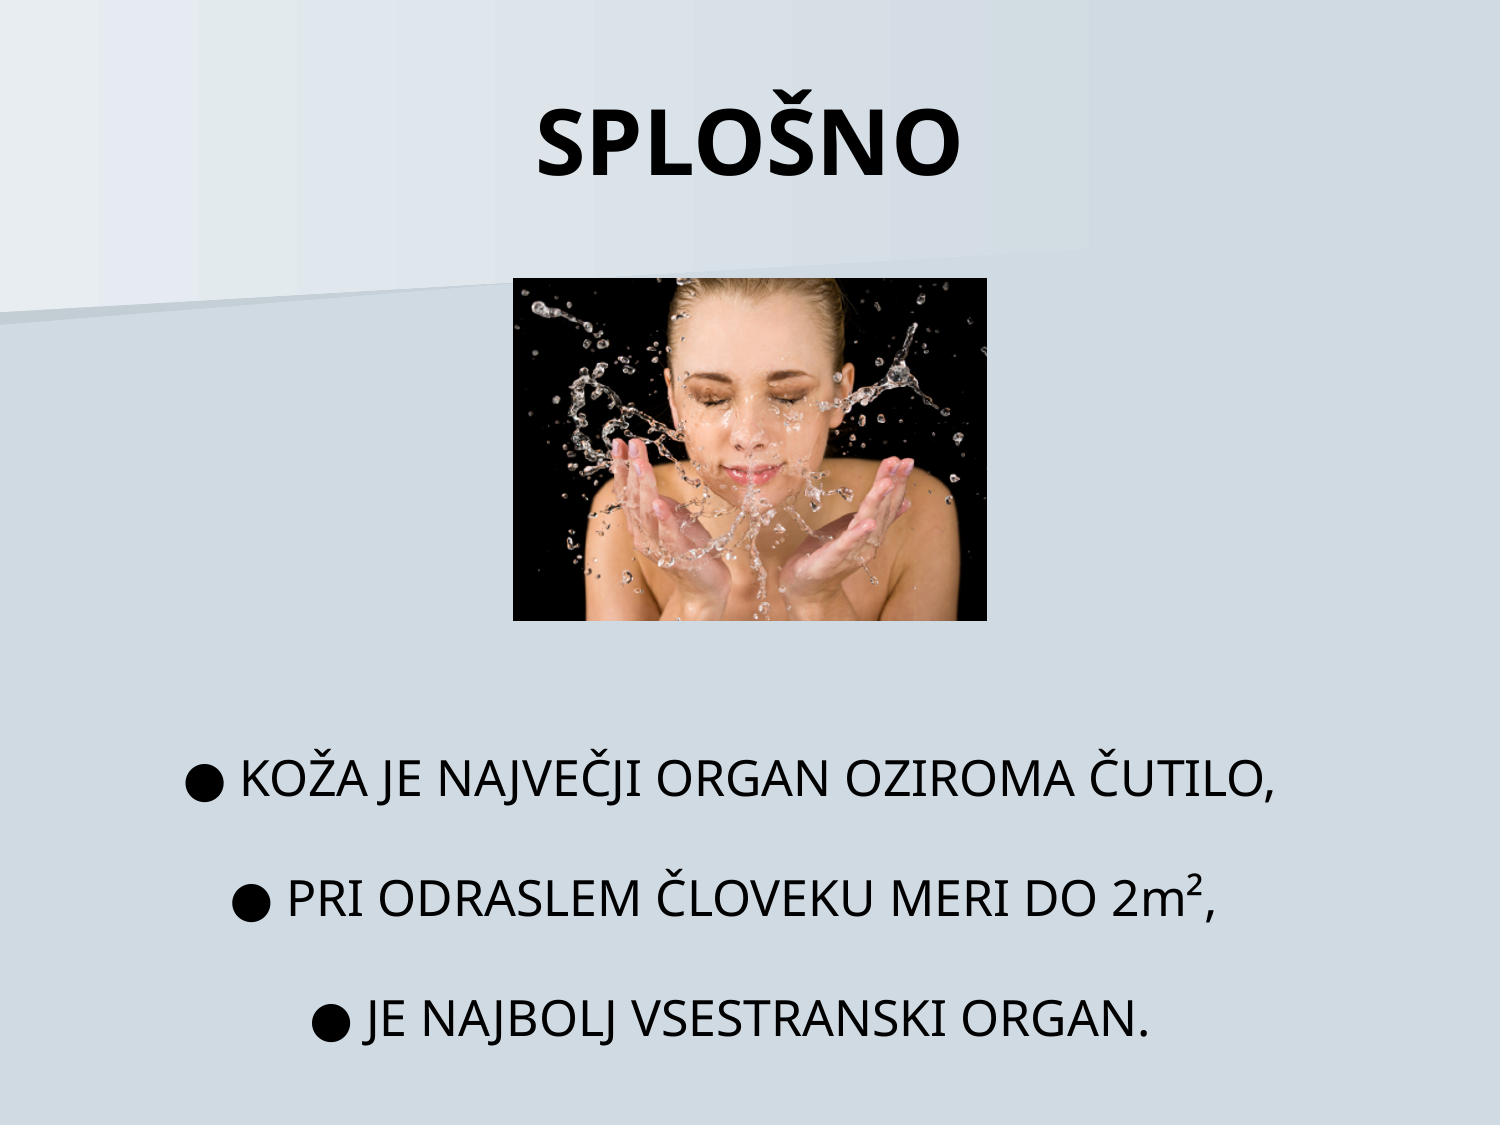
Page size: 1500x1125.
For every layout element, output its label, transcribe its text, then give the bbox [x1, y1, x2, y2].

title SPLOŠNO [75, 45, 1425, 233]
picture [513, 278, 987, 621]
text_box ● KOŽA JE NAJVEČJI ORGAN OZIROMA ČUTILO, ● PRI ODRASLEM ČLOVEKU MERI DO 2m², ● JE NAJBOLJ VSESTRANSKI ORGAN. [168, 739, 1293, 1055]
